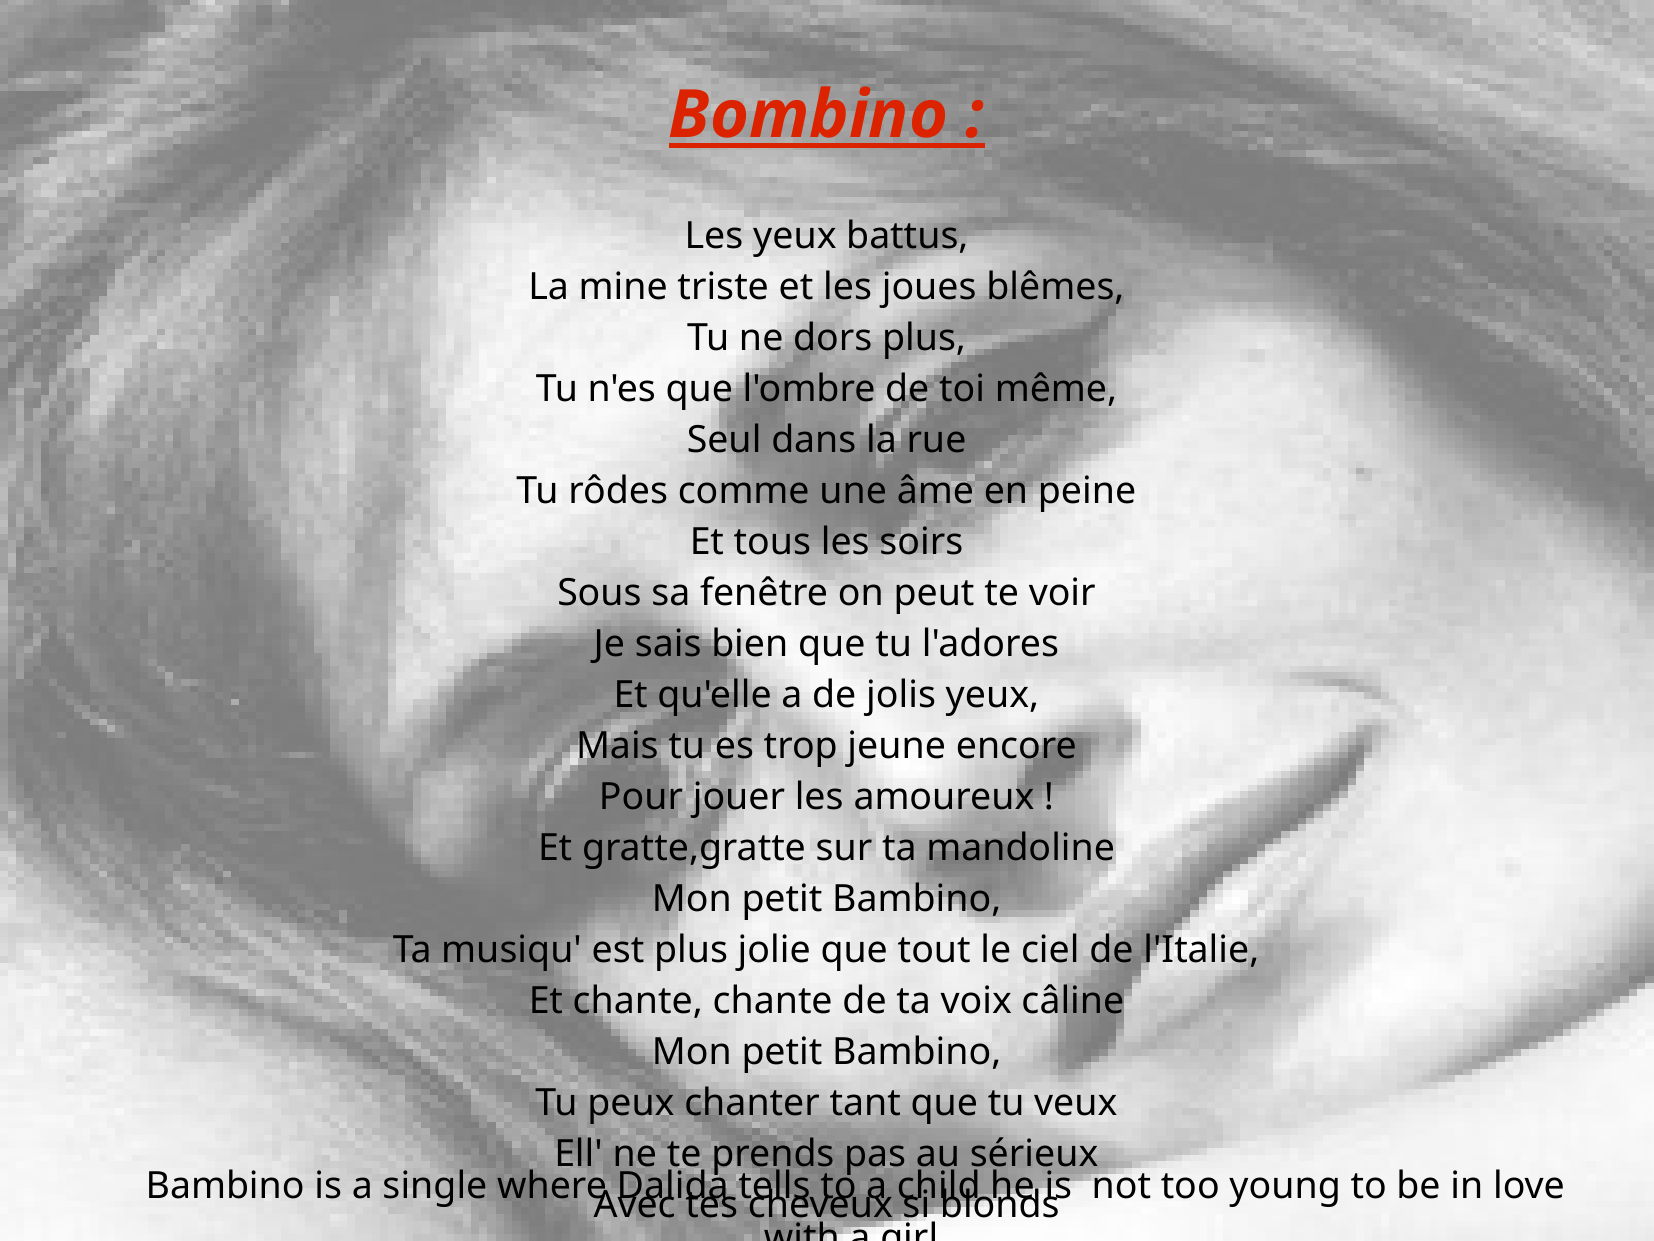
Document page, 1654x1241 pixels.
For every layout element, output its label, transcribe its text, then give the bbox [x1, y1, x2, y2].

picture [822, 1232, 833, 1241]
text_box Bombino : Les yeux battus, La mine triste et les joues blêmes, Tu ne dors plus, Tu n'es que l'ombre de toi même, Seul dans la rue Tu rôdes comme une âme en peine Et tous les soirs Sous sa fenêtre on peut te voir Je sais bien que tu l'adores Et qu'elle a de jolis yeux, Mais tu es trop jeune encore Pour jouer les amoureux ! Et gratte,gratte sur ta mandoline Mon petit Bambino, Ta musiqu' est plus jolie que tout le ciel de l'Italie, Et chante, chante de ta voix câline Mon petit Bambino, Tu peux chanter tant que tu veux Ell' ne te prends pas au sérieux Avec tes cheveux si blonds [59, 59, 1595, 1117]
picture [885, 1232, 897, 1241]
text_box Bambino is a single where Dalida tells to a child he is not too young to be in love with a girl. [118, 1151, 1595, 1213]
picture [0, 0, 1654, 1241]
